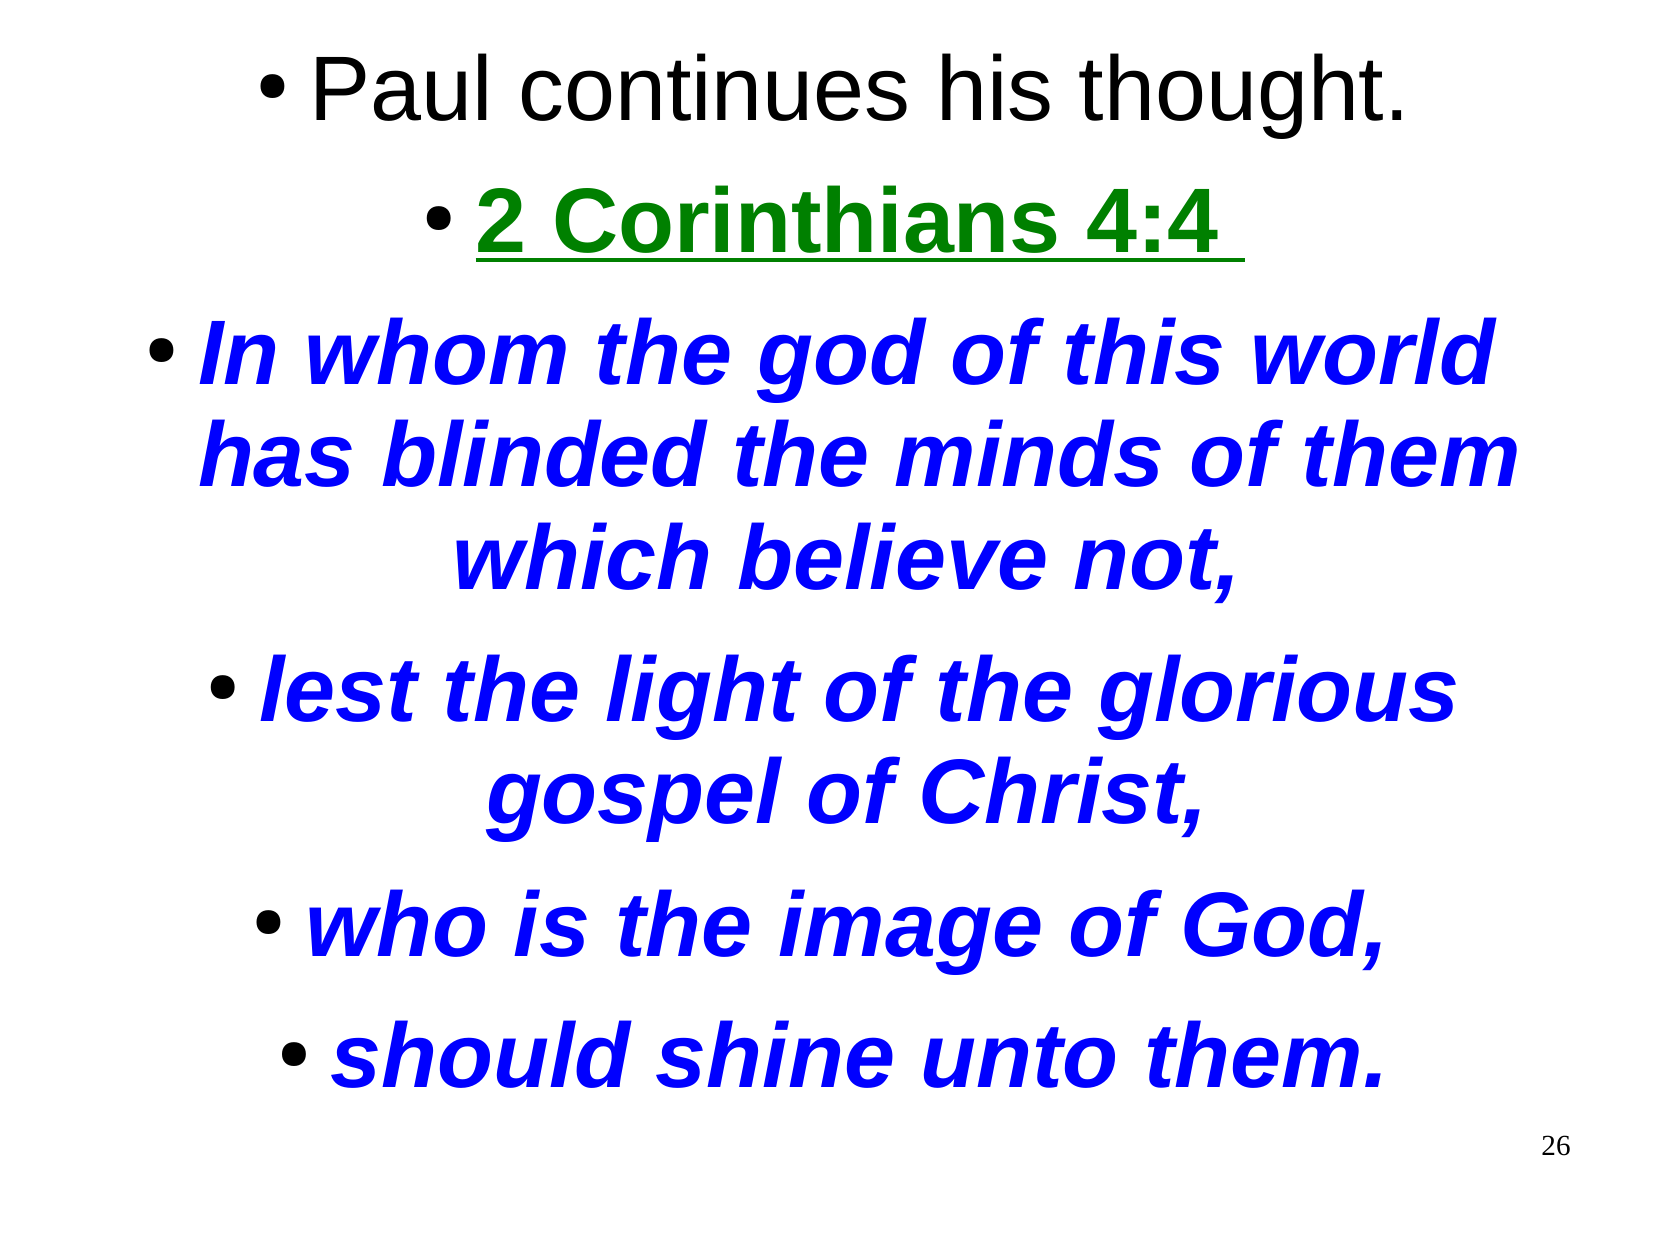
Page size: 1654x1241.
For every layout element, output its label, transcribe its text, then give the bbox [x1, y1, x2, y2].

list Paul continues his thought. 2 Corinthians 4:4 In whom the god of this world has blinded the minds of them which believe not, lest the light of the glorious gospel of Christ, who is the image of God, should shine unto them. [37, 37, 1613, 1238]
